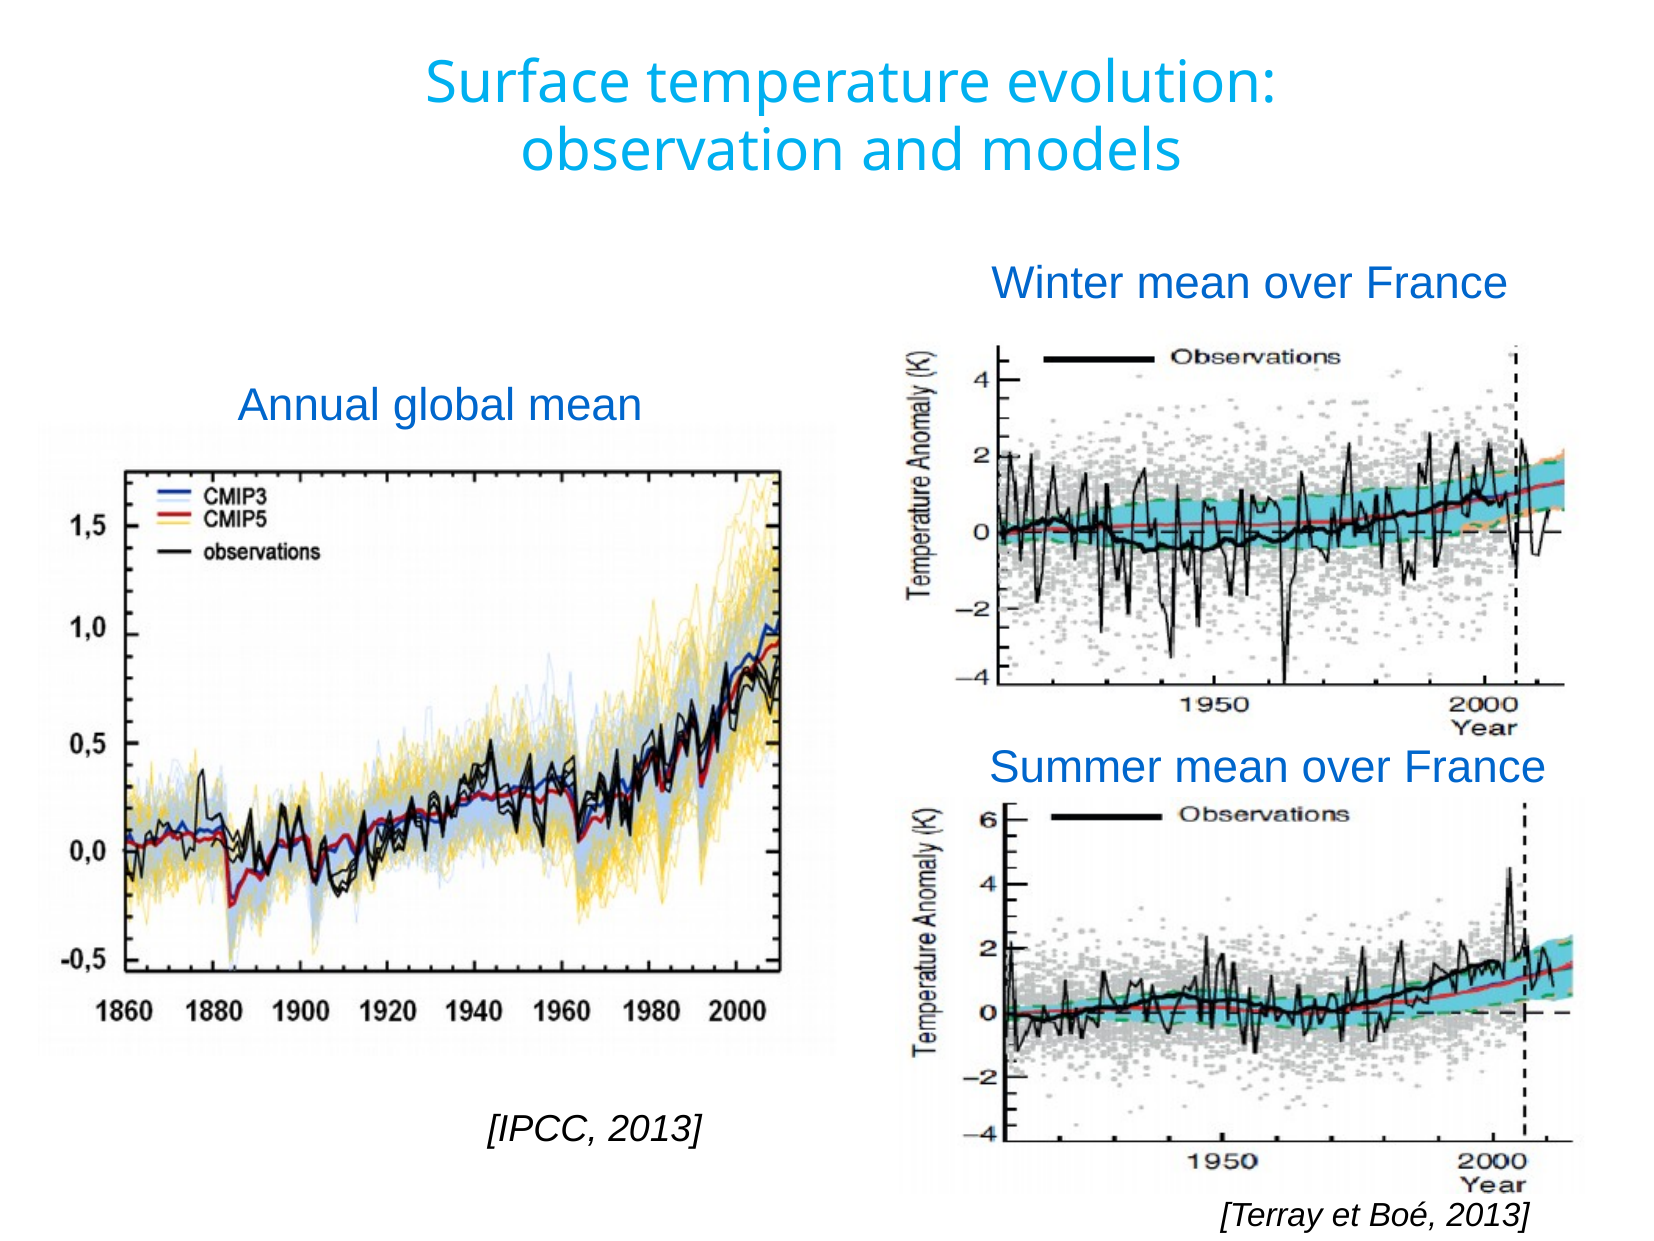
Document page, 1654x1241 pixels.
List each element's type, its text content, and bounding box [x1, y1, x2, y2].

text_box [Terray et Boé, 2013] [1205, 1185, 1645, 1241]
picture [38, 421, 837, 1056]
text_box [IPCC, 2013] [472, 1095, 844, 1163]
picture [878, 330, 1582, 740]
picture [895, 797, 1586, 1194]
text_box Surface temperature evolution: observation and models [91, 20, 1612, 210]
text_box Annual global mean [95, 367, 785, 446]
text_box Winter mean over France [905, 245, 1595, 320]
text_box Summer mean over France [923, 729, 1613, 804]
